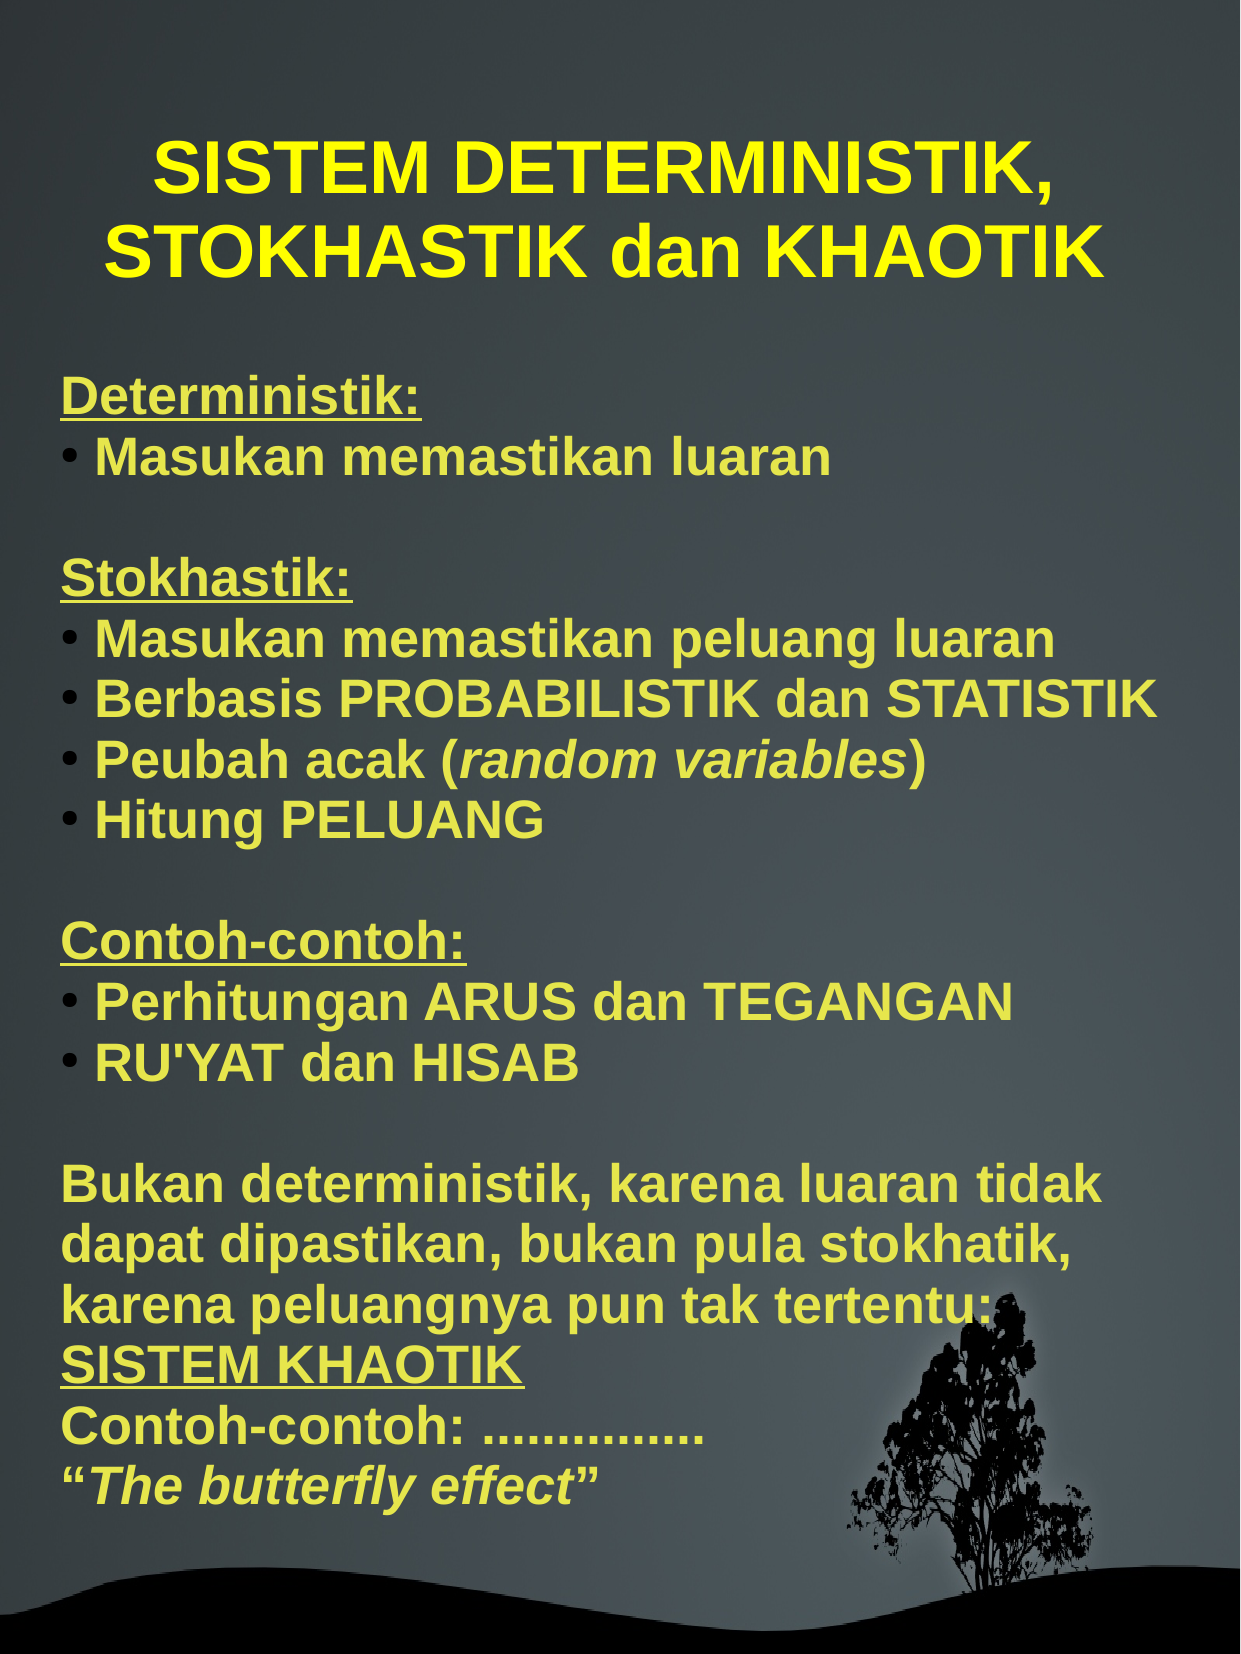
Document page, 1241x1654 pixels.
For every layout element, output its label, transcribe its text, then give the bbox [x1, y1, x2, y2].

text_box SISTEM DETERMINISTIK, STOKHASTIK dan KHAOTIK [88, 118, 1211, 301]
text_box Deterministik: Masukan memastikan luaran Stokhastik: Masukan memastikan peluang luaran Berbasis PROBABILISTIK dan STATISTIK Peubah acak (random variables) Hitung PELUANG Contoh-contoh: Perhitungan ARUS dan TEGANGAN RU'YAT dan HISAB Bukan deterministik, karena luaran tidak dapat dipastikan, bukan pula stokhatik, karena peluangnya pun tak tertentu: SISTEM KHAOTIK Contoh-contoh: ............... “The butterfly effect” [45, 358, 1176, 1524]
picture [0, 0, 1241, 1654]
